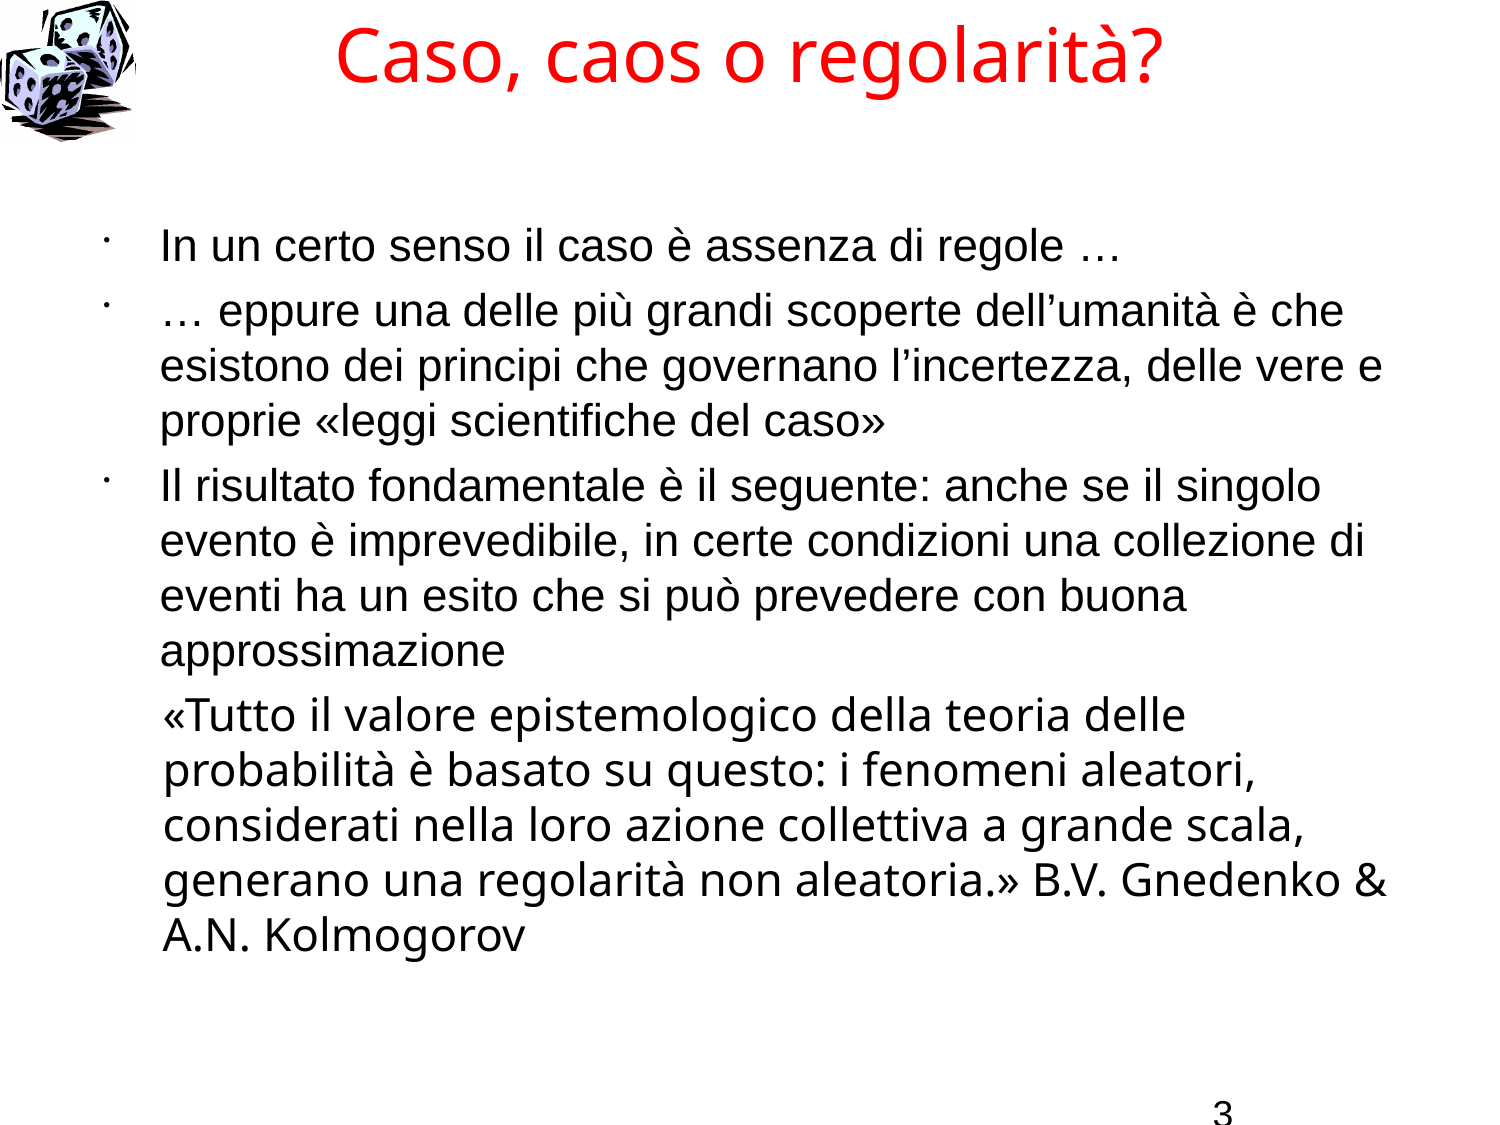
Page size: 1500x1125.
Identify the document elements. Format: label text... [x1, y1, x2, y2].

slide_number <numero> [1187, 1082, 1500, 1125]
list In un certo senso il caso è assenza di regole … … eppure una delle più grandi scoperte dell’umanità è che esistono dei principi che governano l’incertezza, delle vere e proprie «leggi scientifiche del caso» Il risultato fondamentale è il seguente: anche se il singolo evento è imprevedibile, in certe condizioni una collezione di eventi ha un esito che si può prevedere con buona approssimazione «Tutto il valore epistemologico della teoria delle probabilità è basato su questo: i fenomeni aleatori, considerati nella loro azione collettiva a grande scala, generano una regolarità non aleatoria.» B.V. Gnedenko & A.N. Kolmogorov [88, 208, 1412, 1059]
title Caso, caos o regolarità? [112, 0, 1388, 188]
picture [0, 0, 112, 143]
